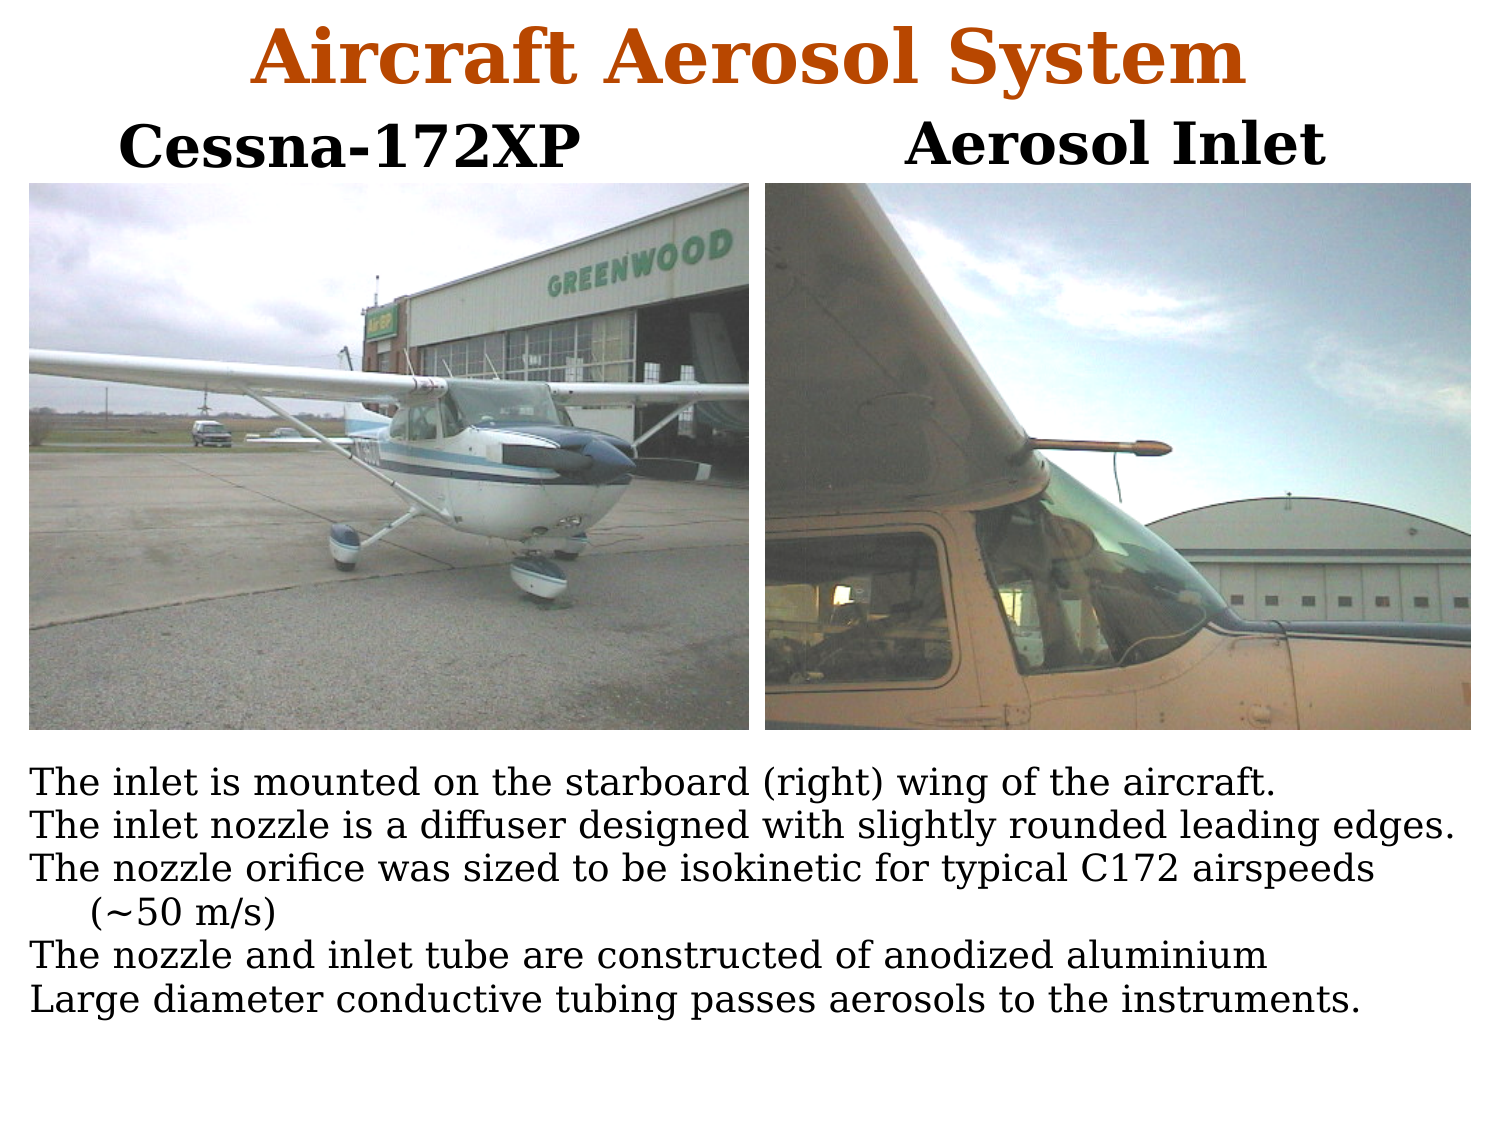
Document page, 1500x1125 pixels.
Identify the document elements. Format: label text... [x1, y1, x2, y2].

title Aircraft Aerosol System [0, 0, 1500, 120]
text_box The inlet is mounted on the starboard (right) wing of the aircraft. The inlet nozzle is a diffuser designed with slightly rounded leading edges. The nozzle orifice was sized to be isokinetic for typical C172 airspeeds (~50 m/s) The nozzle and inlet tube are constructed of anodized aluminium Large diameter conductive tubing passes aerosols to the instruments. [29, 763, 1459, 1022]
picture [765, 183, 1471, 730]
text_box Aerosol Inlet [905, 113, 1328, 178]
picture [29, 183, 749, 730]
text_box Cessna-172XP [118, 116, 583, 181]
